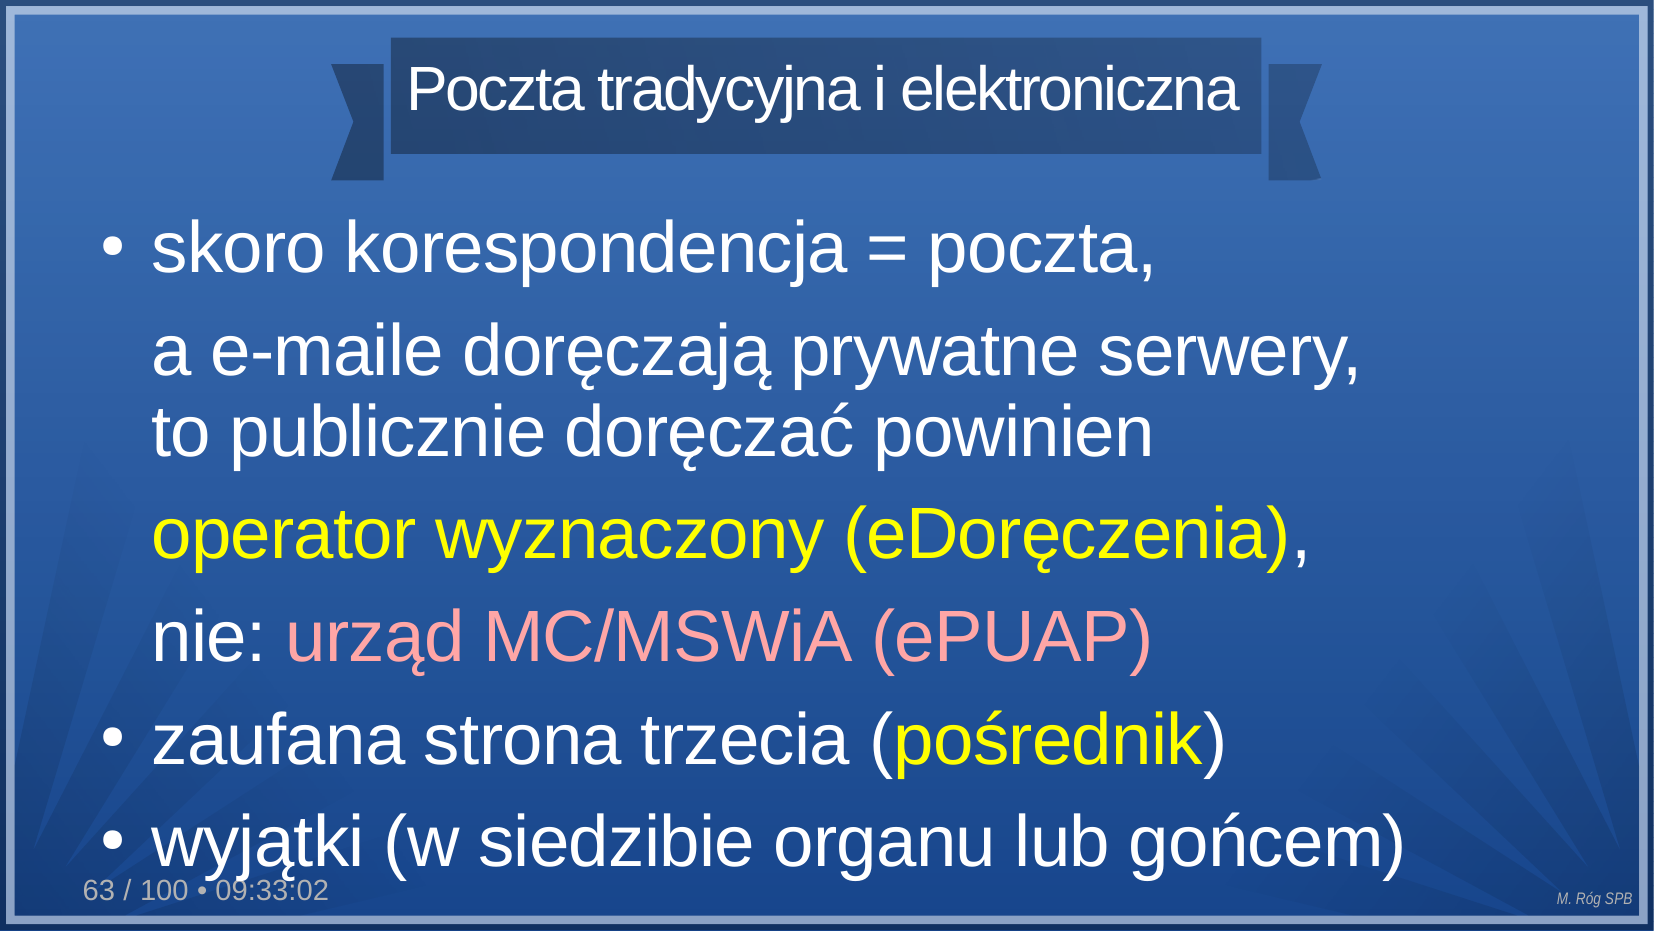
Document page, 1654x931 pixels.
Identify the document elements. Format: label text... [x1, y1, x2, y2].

title Poczta tradycyjna i elektroniczna [354, 29, 1270, 148]
list skoro korespondencja = poczta, a e-maile doręczają prywatne serwery, to publicznie doręczać powinien operator wyznaczony (eDoręczenia), nie: urząd MC/MSWiA (ePUAP) zaufana strona trzecia (pośrednik) wyjątki (w siedzibie organu lub gońcem) [82, 206, 1571, 886]
